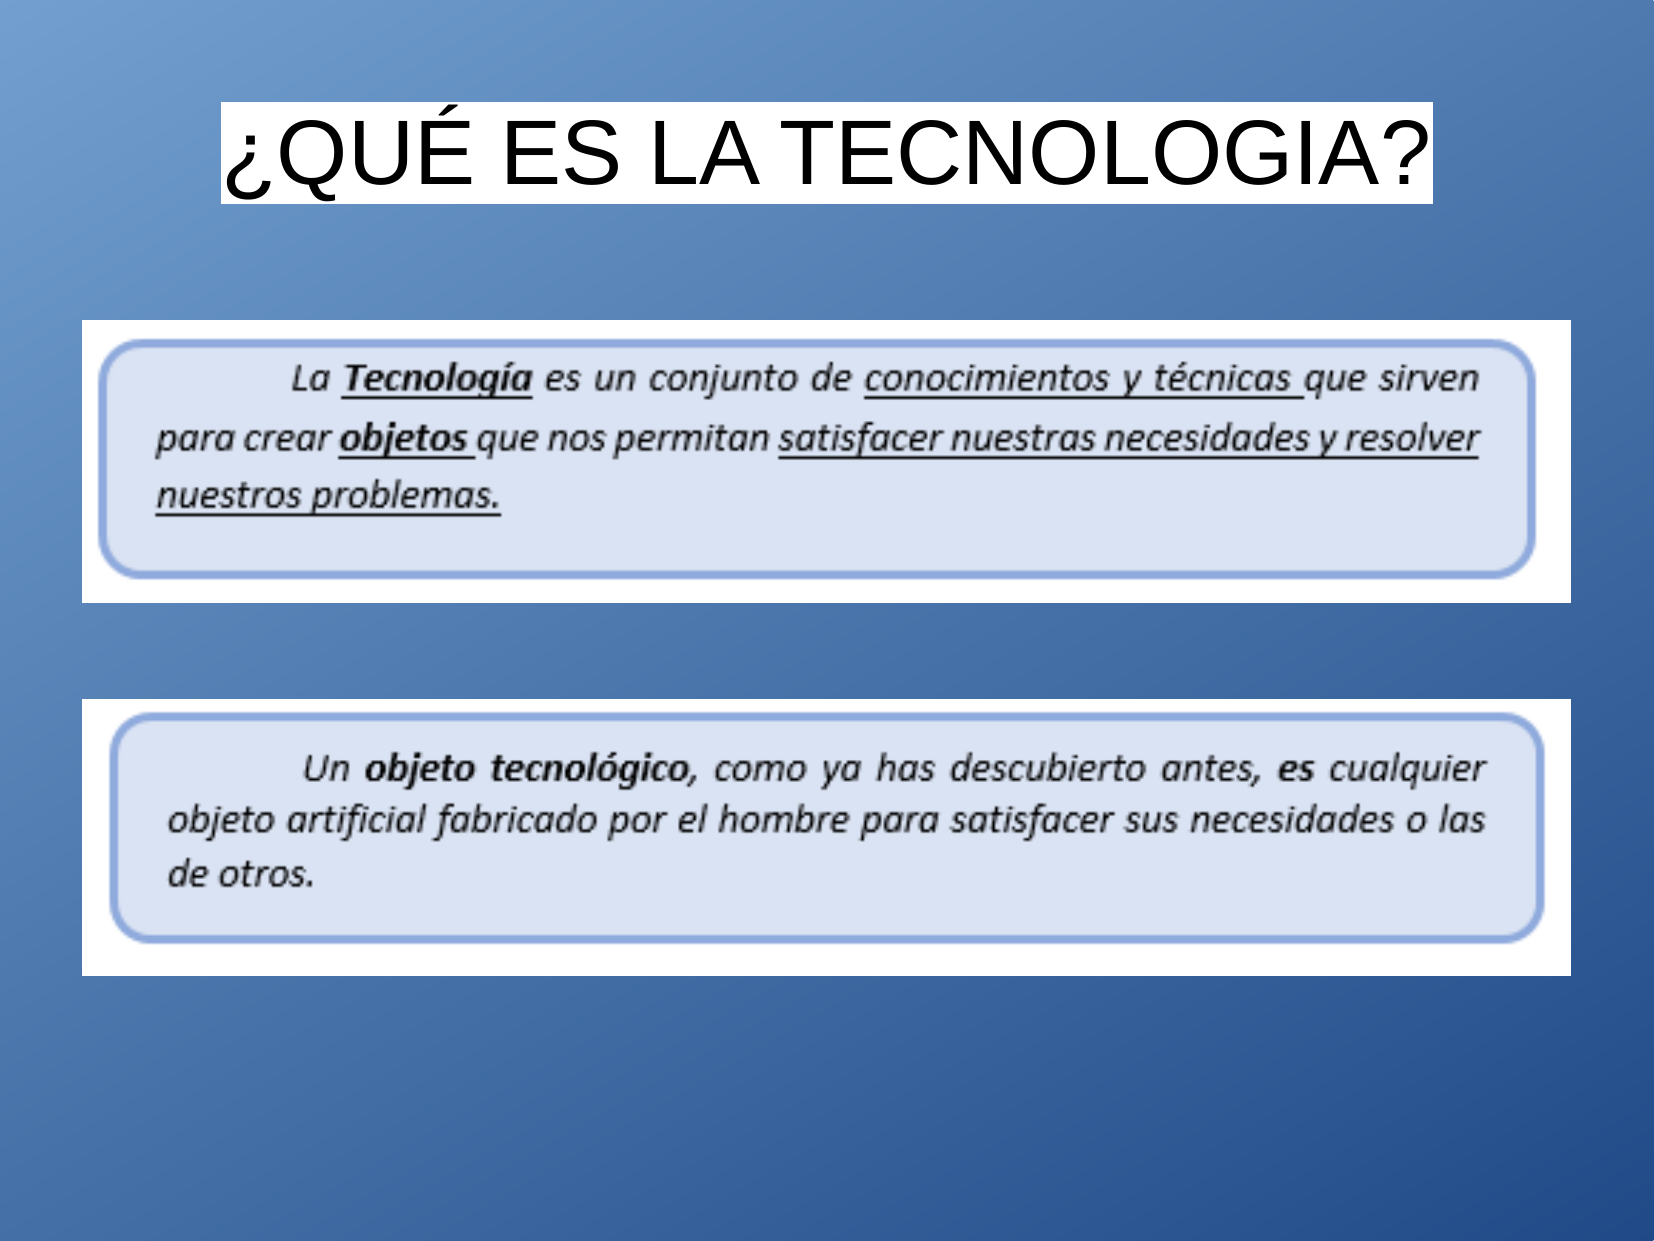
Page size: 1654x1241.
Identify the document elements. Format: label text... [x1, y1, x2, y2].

picture [82, 320, 1571, 604]
picture [82, 699, 1571, 976]
title ¿QUÉ ES LA TECNOLOGIA? [82, 49, 1571, 257]
